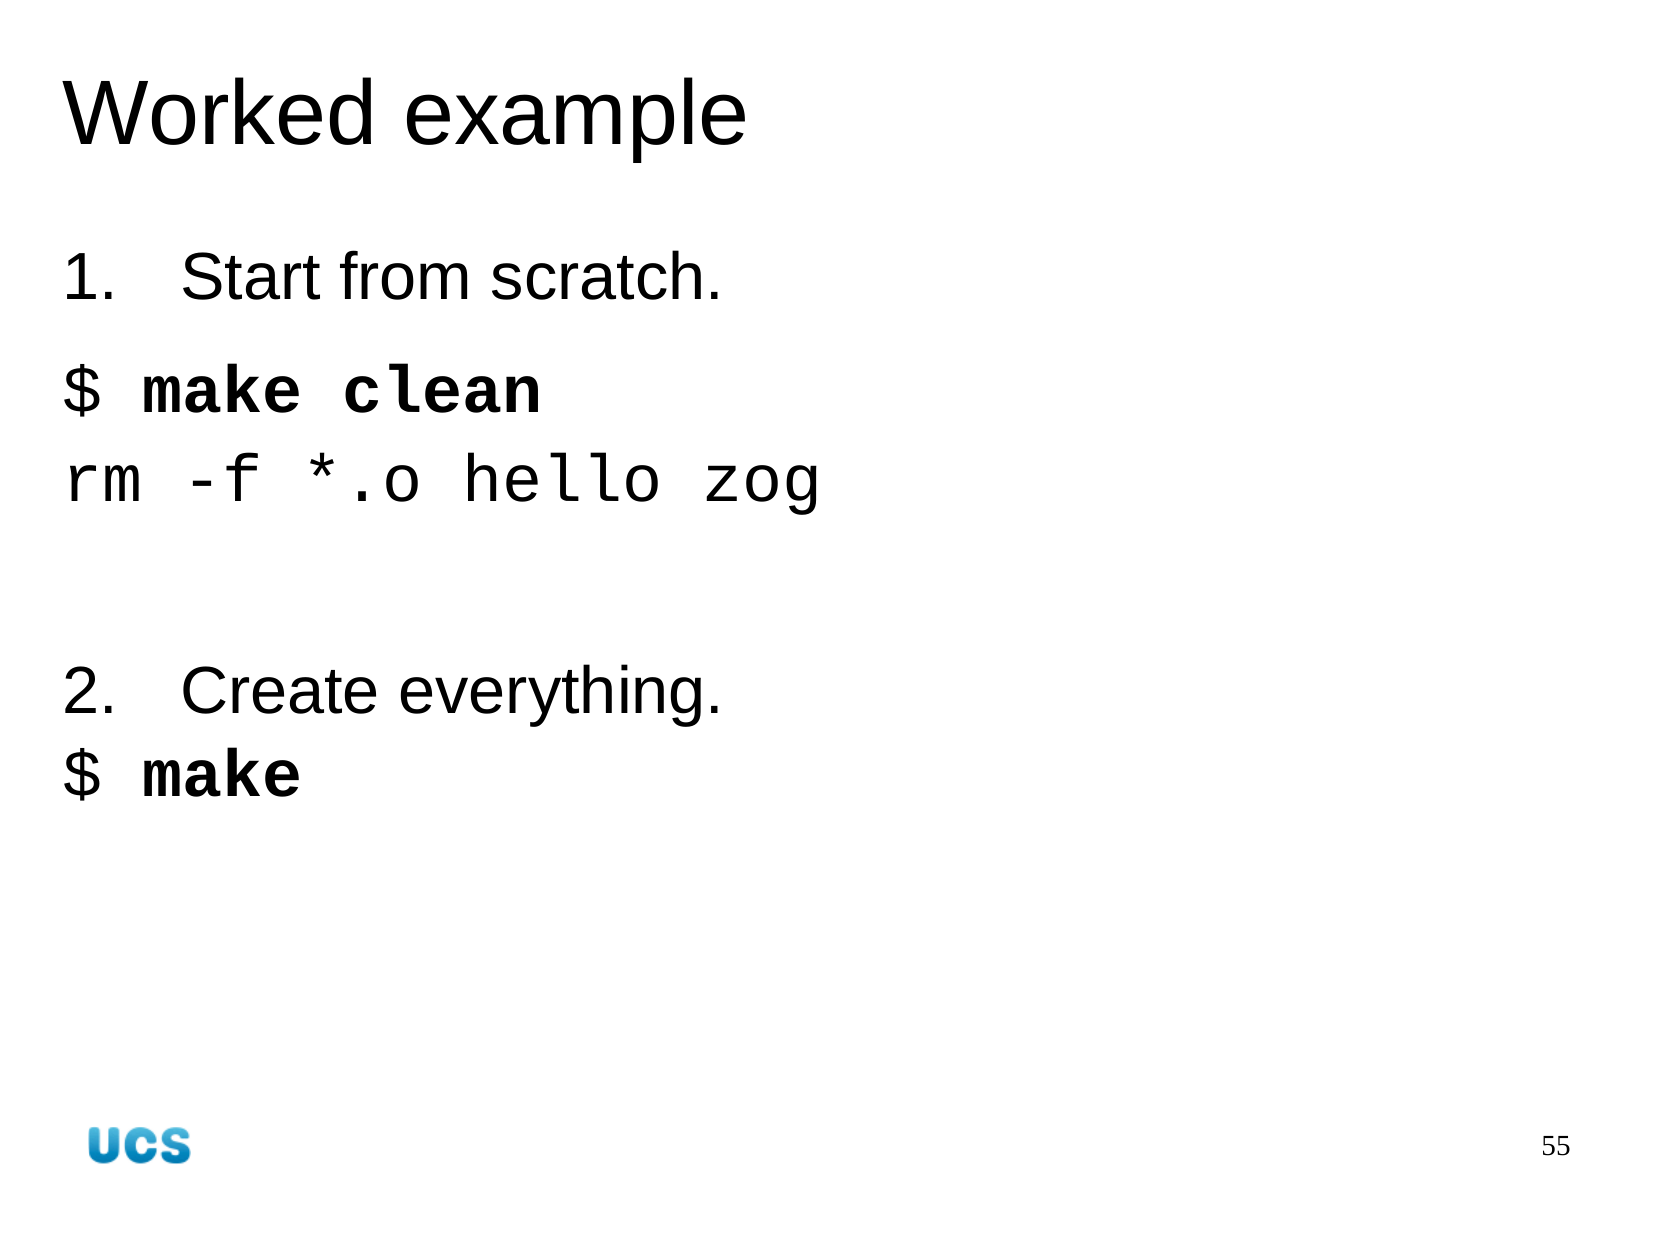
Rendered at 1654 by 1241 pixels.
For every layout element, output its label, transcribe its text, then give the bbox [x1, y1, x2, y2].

text_box 1. [59, 236, 121, 317]
text_box Worked example [59, 59, 754, 168]
picture [88, 1126, 191, 1165]
text_box $ make [59, 738, 306, 820]
text_box rm -f *.o hello zog [59, 442, 826, 525]
text_box $ make clean [59, 354, 546, 436]
text_box 2. [59, 649, 121, 731]
text_box Start from scratch. [177, 236, 729, 317]
text_box Create everything. [177, 649, 730, 731]
